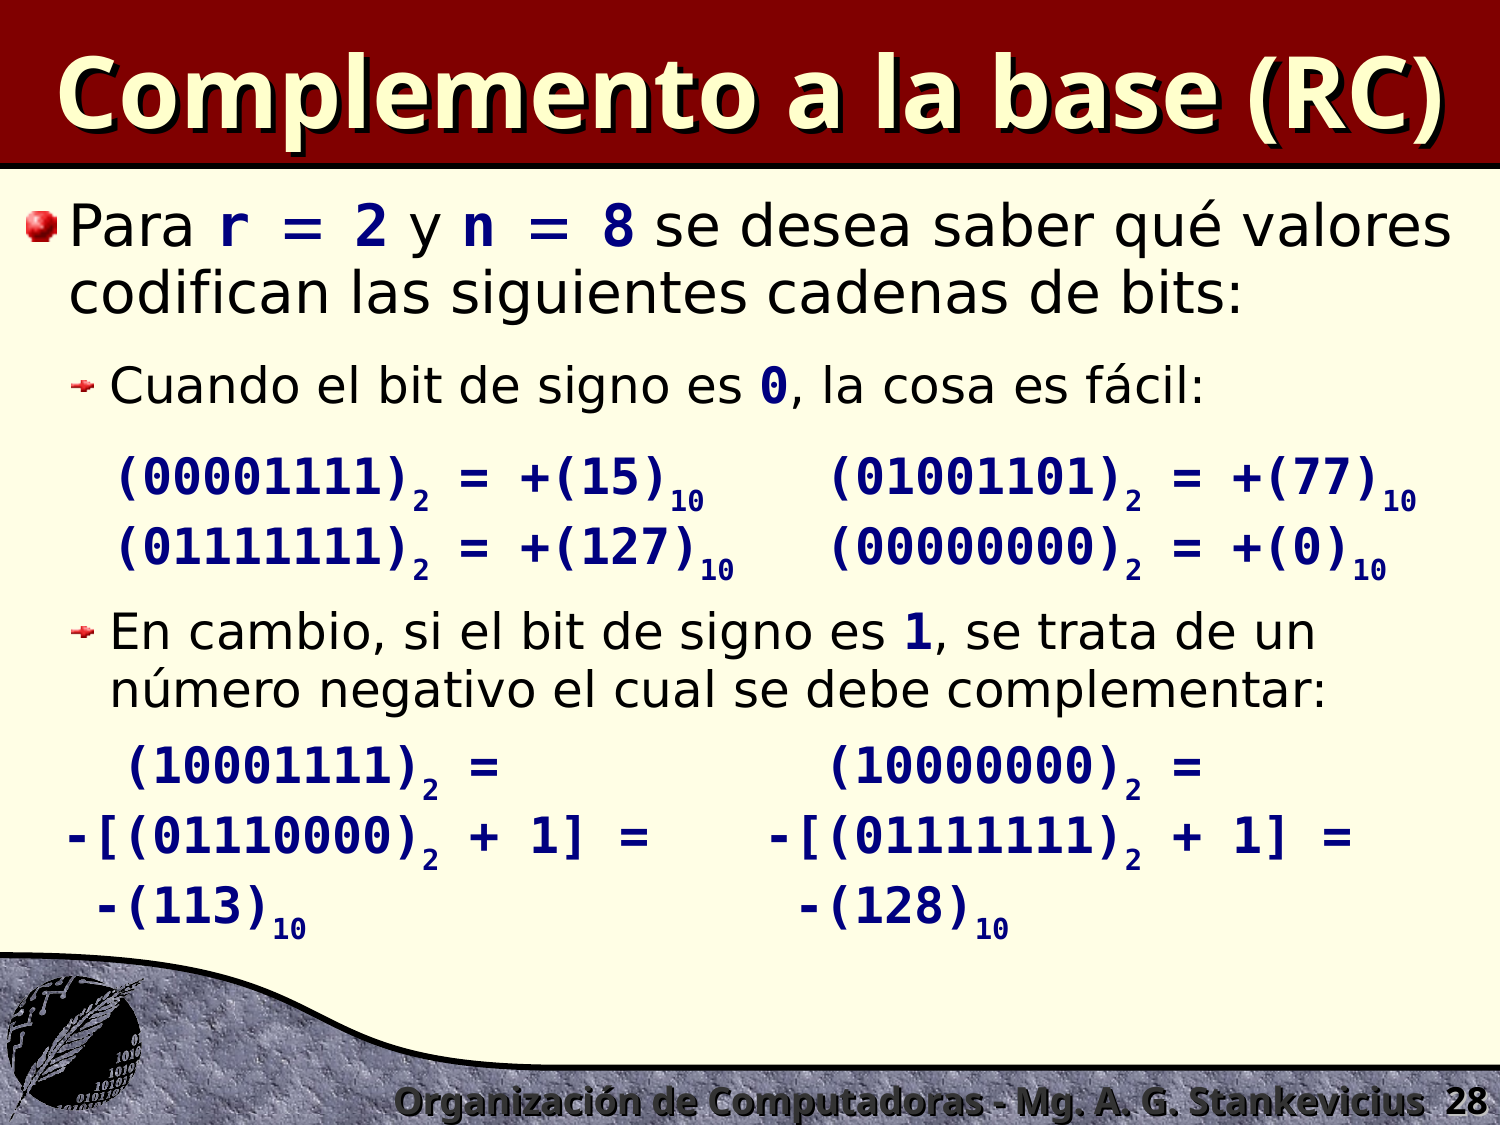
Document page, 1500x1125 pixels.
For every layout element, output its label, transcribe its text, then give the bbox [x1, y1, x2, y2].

text_box (00001111)2 = +(15)10 (01001101)2 = +(77)10 (01111111)2 = +(127)10 (00000000)2 = +(0)10 [97, 440, 1433, 596]
text_box (10000000)2 = -[(01111111)2 + 1] = -(128)10 [750, 730, 1368, 955]
picture [802, 1100, 806, 1110]
picture [0, 959, 1500, 1125]
text_box (10001111)2 = -[(01110000)2 + 1] = -(113)10 [47, 730, 665, 955]
picture [448, 1100, 455, 1110]
title Complemento a la base (RC) [15, 5, 1485, 160]
list Para r = 2 y n = 8 se desea saber qué valores codifican las siguientes cadenas de bits: Cuando el bit de signo es 0, la cosa es fácil: En cambio, si el bit de signo es 1, se trata de un número negativo el cual se debe complementar: [11, 192, 1486, 935]
picture [1058, 1100, 1065, 1110]
